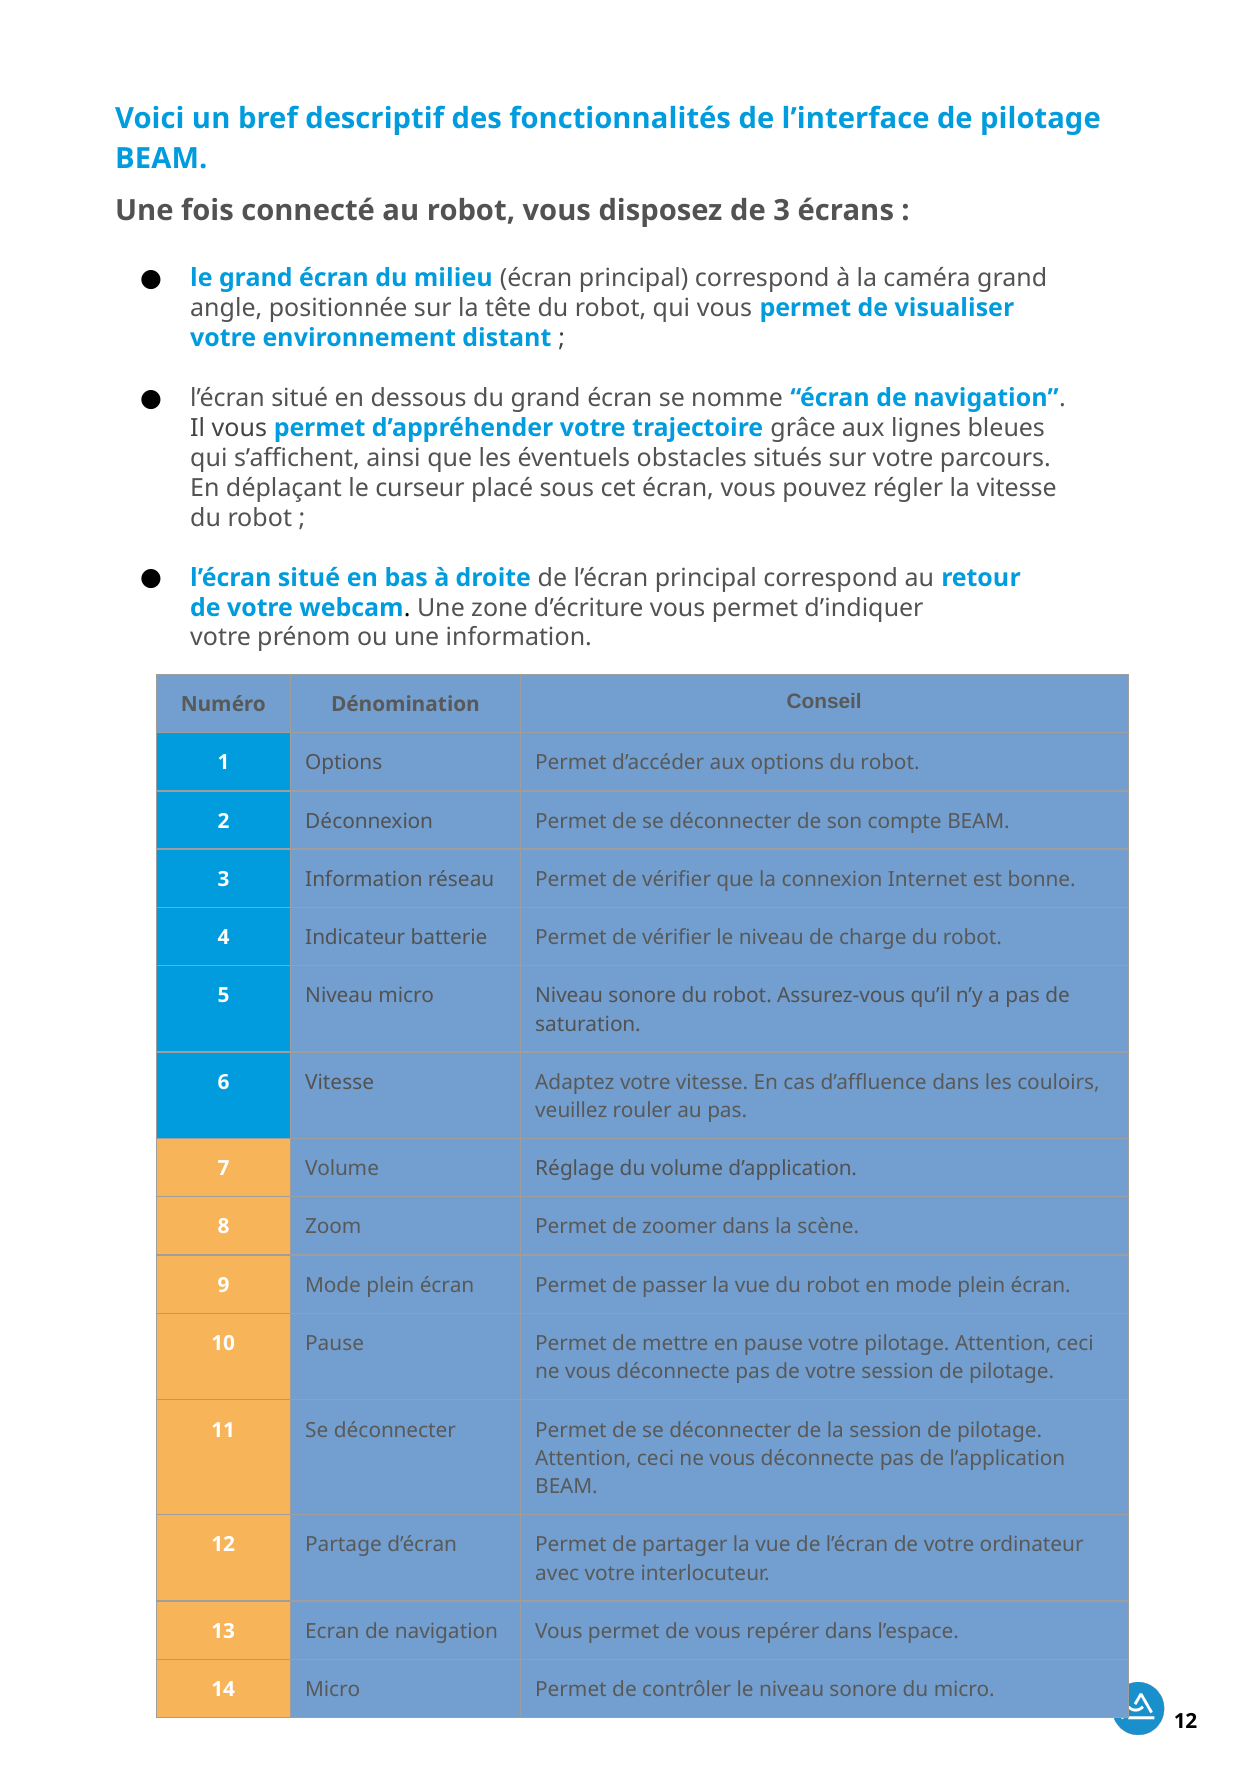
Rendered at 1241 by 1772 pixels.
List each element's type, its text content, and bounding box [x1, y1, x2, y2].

table_cell 11 [157, 1400, 290, 1514]
table_cell Déconnexion [291, 792, 520, 848]
table_cell Options [291, 733, 520, 790]
table_cell Ecran de navigation [291, 1602, 520, 1659]
table_cell Niveau sonore du robot. Assurez-vous qu’il n’y a pas de saturation. [521, 966, 1128, 1051]
table_cell 8 [157, 1197, 290, 1254]
table_cell 13 [157, 1602, 290, 1659]
table_cell 2 [157, 792, 290, 848]
table_cell Permet de contrôler le niveau sonore du micro. [521, 1660, 1128, 1717]
table_cell Indicateur batterie [291, 908, 520, 965]
table_cell Permet de partager la vue de l’écran de votre ordinateur avec votre interlocuteur. [521, 1515, 1128, 1600]
text_box Voici un bref descriptif des fonctionnalités de l’interface de pilotage BEAM. Une fois connecté au robot, vous disposez de 3 écrans : le grand écran du milieu (écran principal) correspond à la caméra grand angle, positionnée sur la tête du robot, qui vous permet de visualiser votre environnement distant ; l’écran situé en dessous du grand écran se nomme “écran de navigation”. Il vous permet d’appréhender votre trajectoire grâce aux lignes bleues qui s’affichent, ainsi que les éventuels obstacles situés sur votre parcours. En déplaçant le curseur placé sous cet écran, vous pouvez régler la vitesse du robot ; l’écran situé en bas à droite de l’écran principal correspond au retour de votre webcam. Une zone d’écriture vous permet d’indiquer votre prénom ou une information. [100, 79, 1129, 651]
table_cell 3 [157, 850, 290, 907]
table_cell 10 [157, 1314, 290, 1399]
table_header Dénomination [291, 675, 520, 732]
table_cell 6 [157, 1053, 290, 1138]
table_cell Permet de mettre en pause votre pilotage. Attention, ceci ne vous déconnecte pas de votre session de pilotage. [521, 1314, 1128, 1399]
table_cell Vous permet de vous repérer dans l’espace. [521, 1602, 1128, 1659]
table_cell Information réseau [291, 850, 520, 907]
table_header Numéro [157, 675, 290, 732]
picture [1112, 1682, 1172, 1735]
table_cell Permet de vérifier que la connexion Internet est bonne. [521, 850, 1128, 907]
table_cell Vitesse [291, 1053, 520, 1138]
table_cell 5 [157, 966, 290, 1051]
table_cell 12 [157, 1515, 290, 1600]
table_cell Permet d’accéder aux options du robot. [521, 733, 1128, 790]
table_cell 7 [157, 1139, 290, 1196]
table_cell 14 [157, 1660, 290, 1717]
table_cell 4 [157, 908, 290, 965]
table_cell Partage d’écran [291, 1515, 520, 1600]
table_cell Réglage du volume d’application. [521, 1139, 1128, 1196]
table_cell Permet de se déconnecter de son compte BEAM. [521, 792, 1128, 848]
table_cell Permet de vérifier le niveau de charge du robot. [521, 908, 1128, 965]
table_cell Micro [291, 1660, 520, 1717]
table_cell 1 [157, 733, 290, 790]
table_cell 9 [157, 1256, 290, 1313]
table_cell Permet de se déconnecter de la session de pilotage. Attention, ceci ne vous déconnecte pas de l’application BEAM. [521, 1400, 1128, 1514]
table_header Conseil [521, 675, 1128, 732]
table_cell Adaptez votre vitesse. En cas d’affluence dans les couloirs, veuillez rouler au pas. [521, 1053, 1128, 1138]
table_cell Niveau micro [291, 966, 520, 1051]
table_cell Mode plein écran [291, 1256, 520, 1313]
table_cell Volume [291, 1139, 520, 1196]
table_cell Permet de zoomer dans la scène. [521, 1197, 1128, 1254]
table_cell Pause [291, 1314, 520, 1399]
table_cell Permet de passer la vue du robot en mode plein écran. [521, 1256, 1128, 1313]
text_box 12 [1145, 1670, 1213, 1748]
table_cell Zoom [291, 1197, 520, 1254]
table_cell Se déconnecter [291, 1400, 520, 1514]
